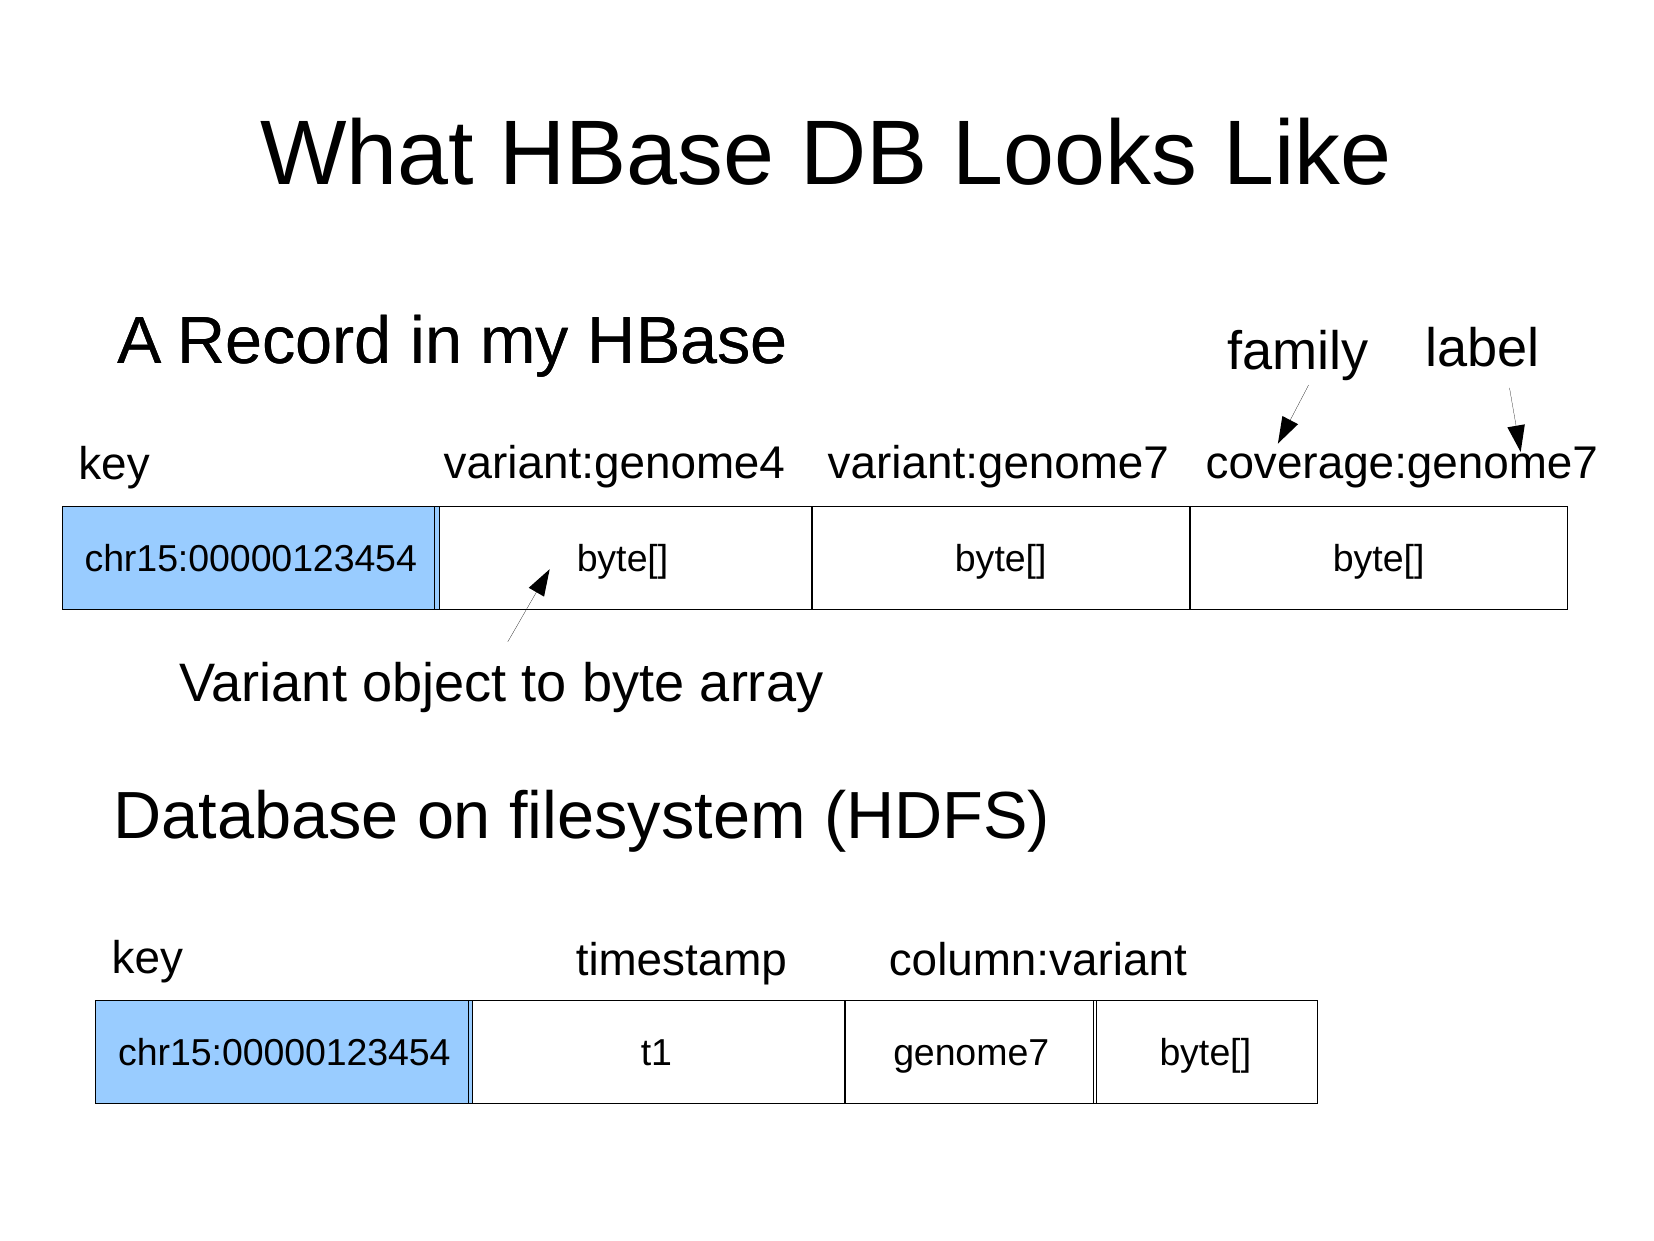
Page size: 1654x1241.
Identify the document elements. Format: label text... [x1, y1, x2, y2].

text_box key [96, 924, 197, 1010]
text_box byte[] [812, 506, 1190, 610]
text_box key [63, 430, 164, 516]
text_box genome7 [845, 1000, 1093, 1104]
text_box family [1212, 313, 1421, 396]
text_box byte[] [434, 506, 812, 610]
text_box t1 [468, 1000, 845, 1104]
text_box Database on filesystem (HDFS) [98, 770, 1065, 869]
text_box byte[] [1190, 506, 1568, 610]
text_box Variant object to byte array [164, 644, 838, 727]
text_box label [1410, 310, 1619, 393]
text_box A Record in my HBase [103, 295, 806, 394]
text_box variant:genome4 [429, 429, 799, 502]
text_box byte[] [1093, 1000, 1318, 1104]
text_box chr15:00000123454 [95, 1000, 468, 1104]
text_box chr15:00000123454 [62, 506, 434, 610]
text_box column:variant [874, 926, 1202, 999]
text_box timestamp [561, 926, 803, 999]
text_box coverage:genome7 [1190, 429, 1612, 502]
title What HBase DB Looks Like [82, 56, 1571, 250]
text_box variant:genome7 [812, 429, 1183, 502]
